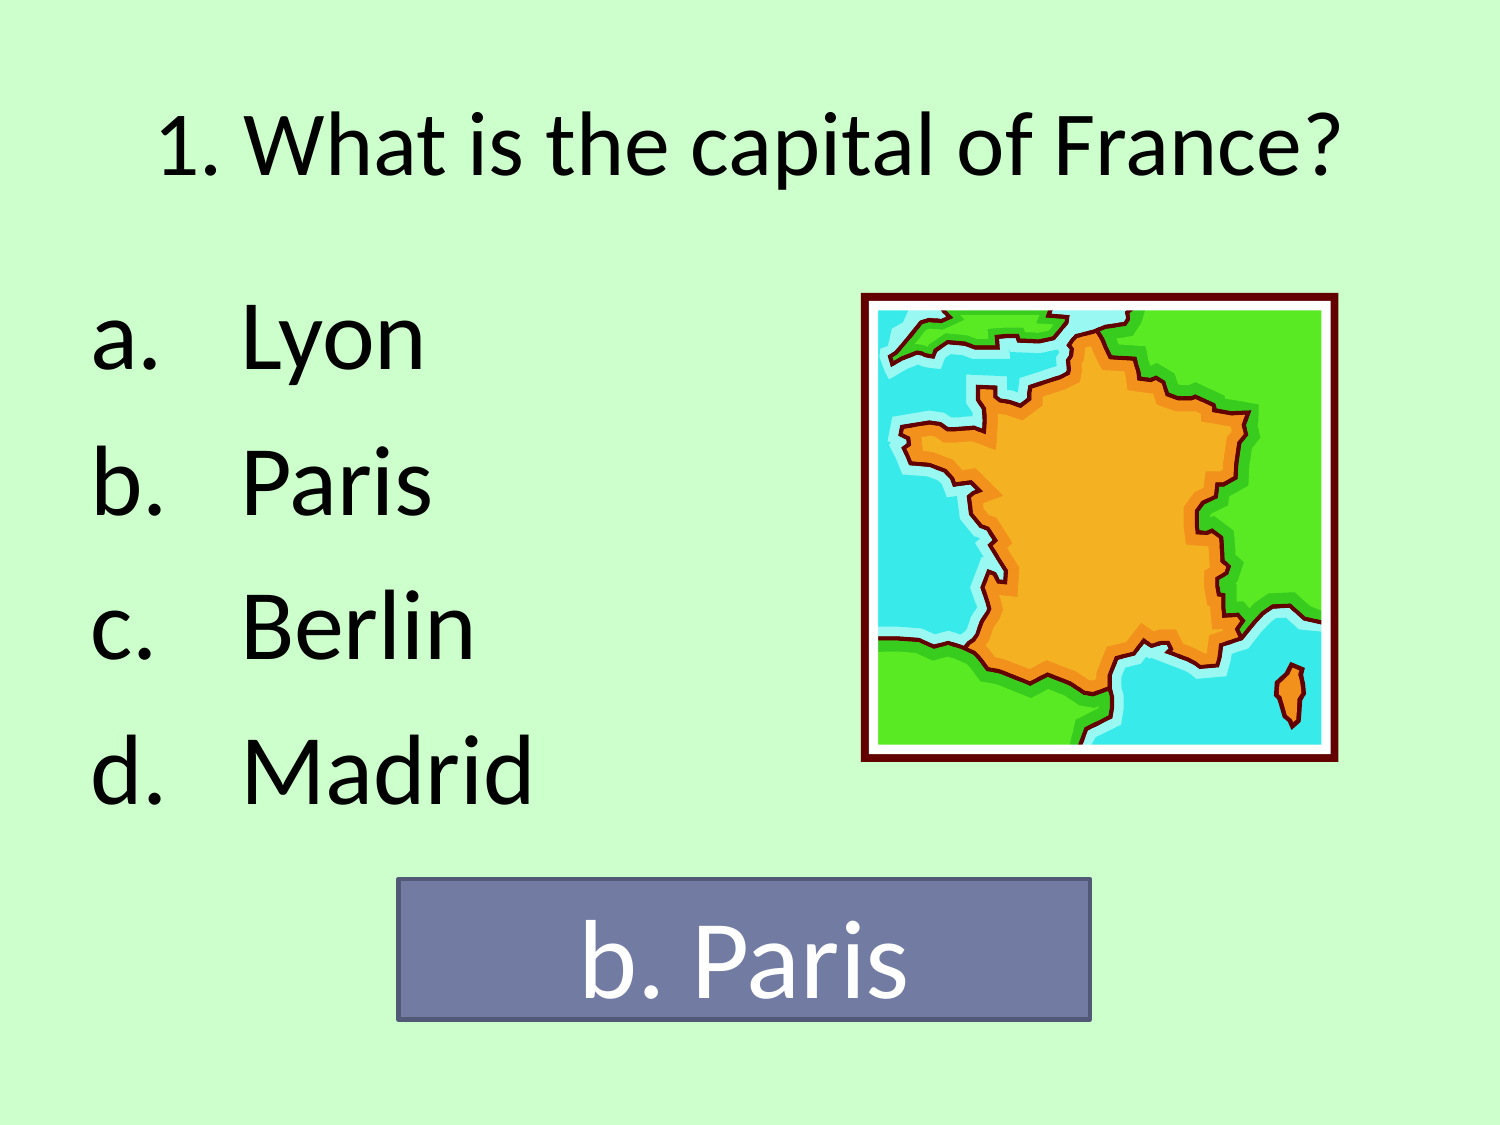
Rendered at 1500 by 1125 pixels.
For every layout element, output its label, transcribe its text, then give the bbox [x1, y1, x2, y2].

text_box b. Paris [398, 879, 1090, 1020]
title 1. What is the capital of France? [75, 45, 1426, 233]
picture [860, 292, 1339, 762]
list Lyon Paris Berlin Madrid [75, 262, 1426, 1005]
